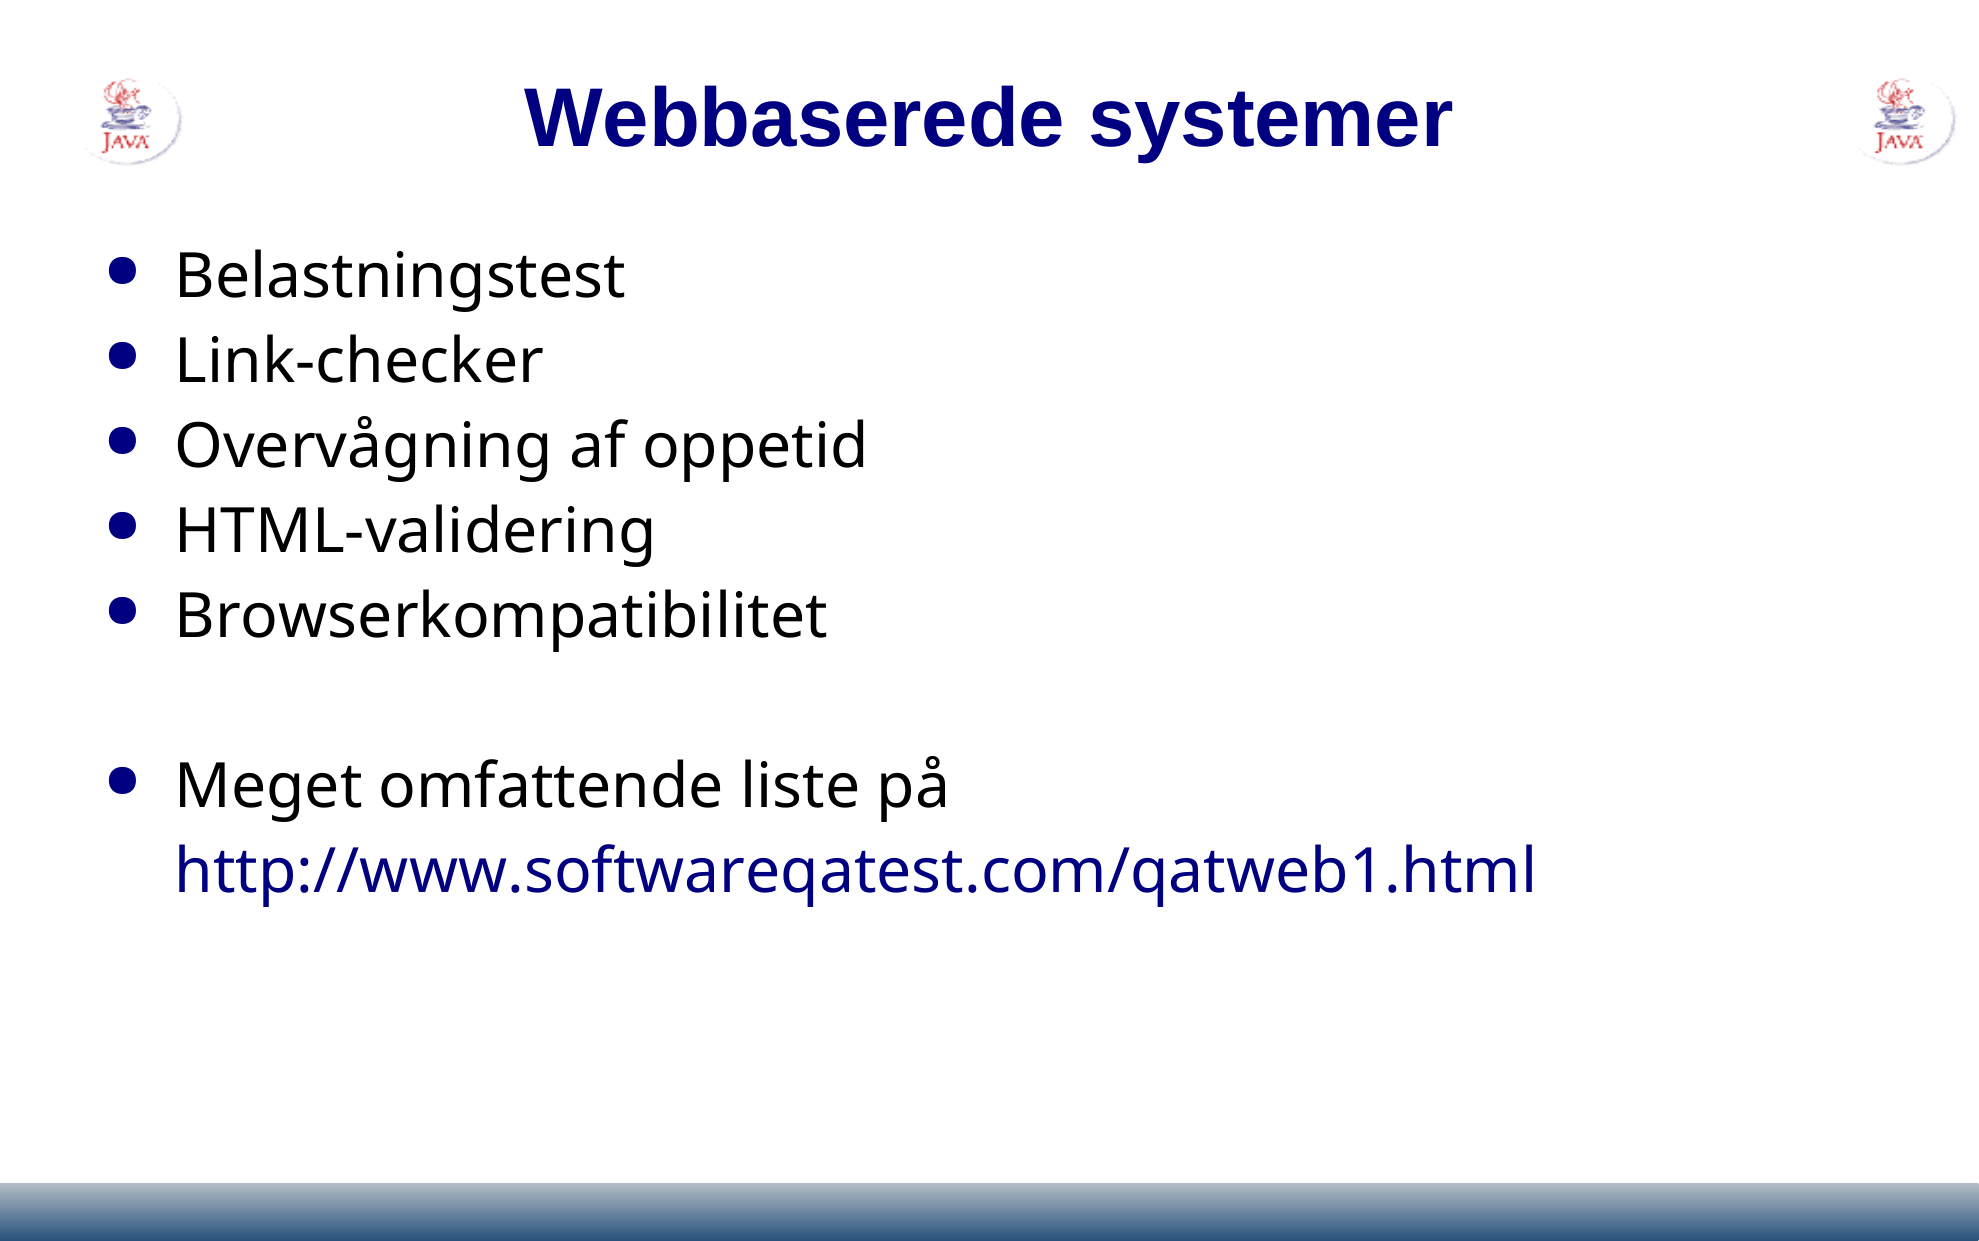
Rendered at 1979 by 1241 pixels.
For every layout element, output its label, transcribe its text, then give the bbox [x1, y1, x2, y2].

picture [1853, 71, 1961, 169]
list Belastningstest Link-checker Overvågning af oppetid HTML-validering Browserkompatibilitet Meget omfattende liste på http://www.softwareqatest.com/qatweb1.html [92, 230, 1881, 1183]
picture [69, 71, 126, 169]
title Webbaserede systemer [126, 14, 1853, 222]
